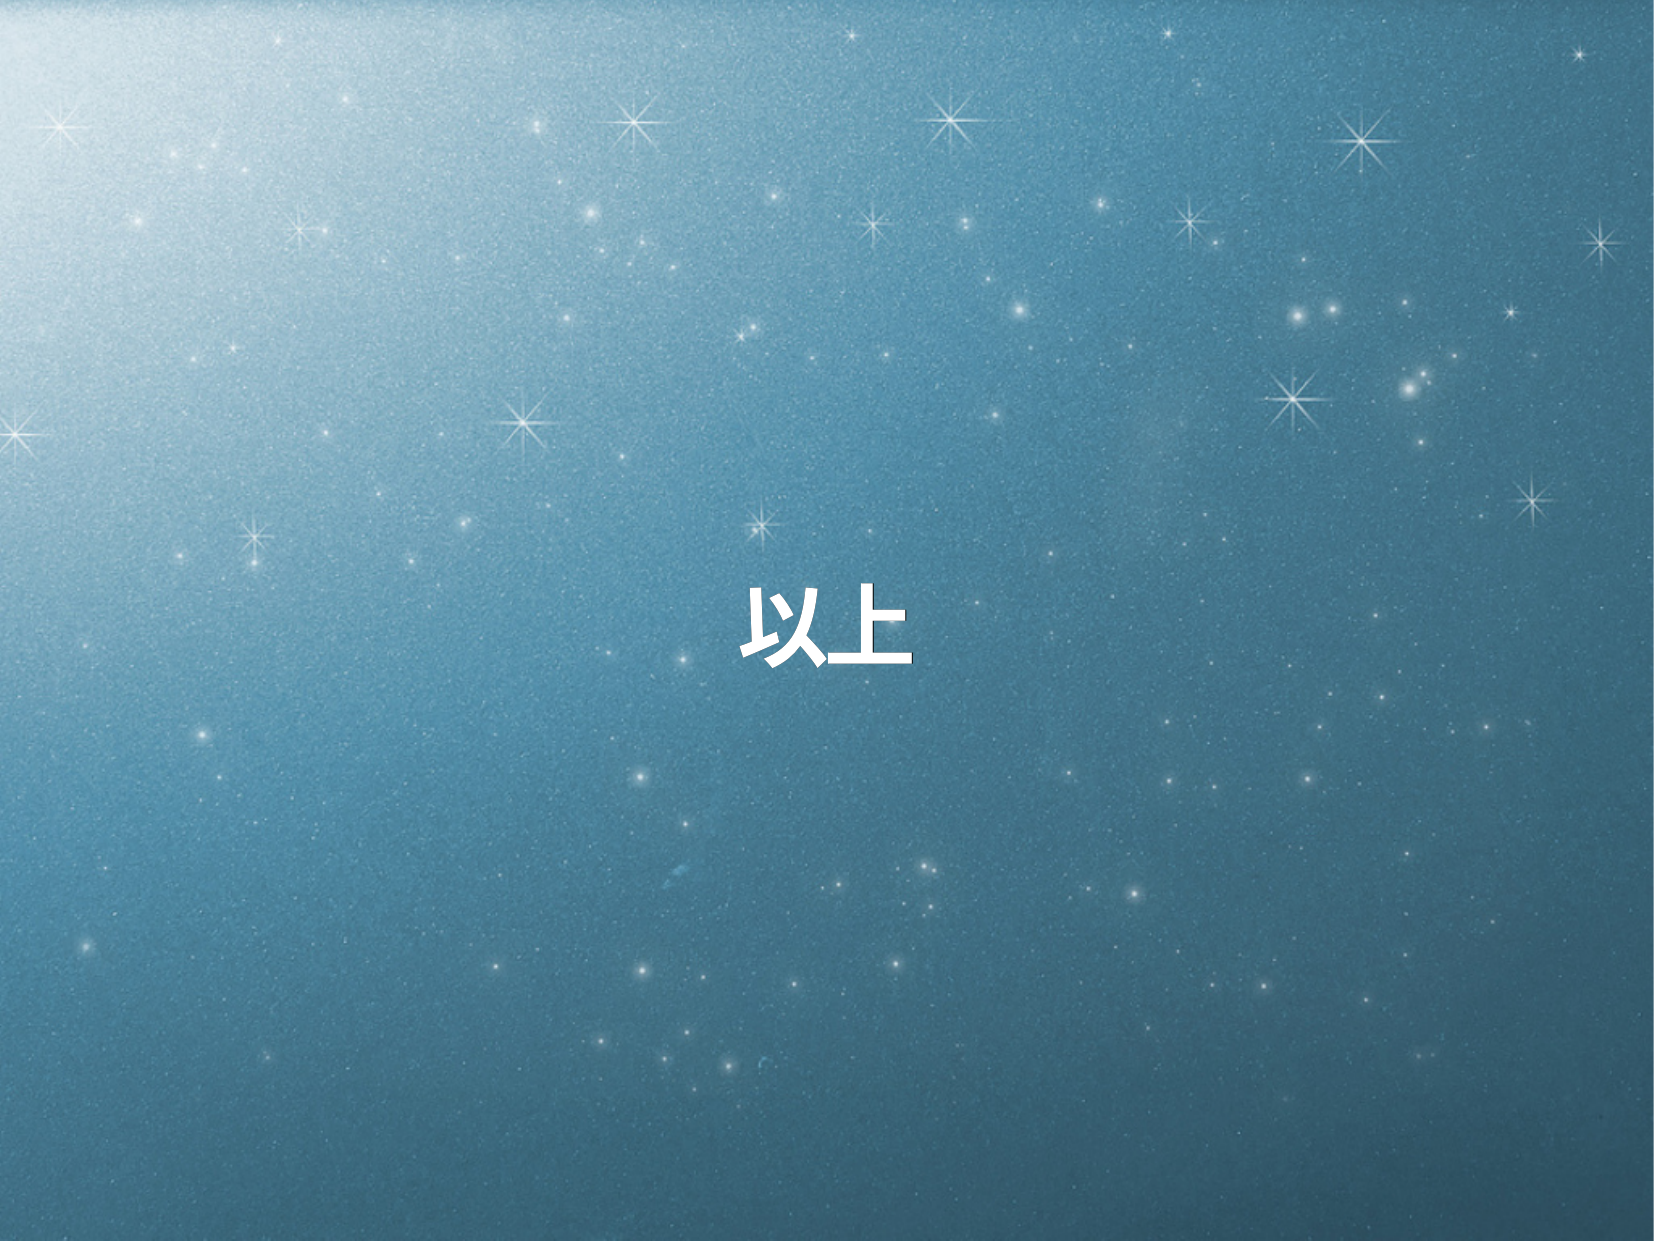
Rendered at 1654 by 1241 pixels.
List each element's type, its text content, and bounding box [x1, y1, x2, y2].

title 以上 [82, 516, 1571, 724]
picture [0, 0, 1654, 1241]
